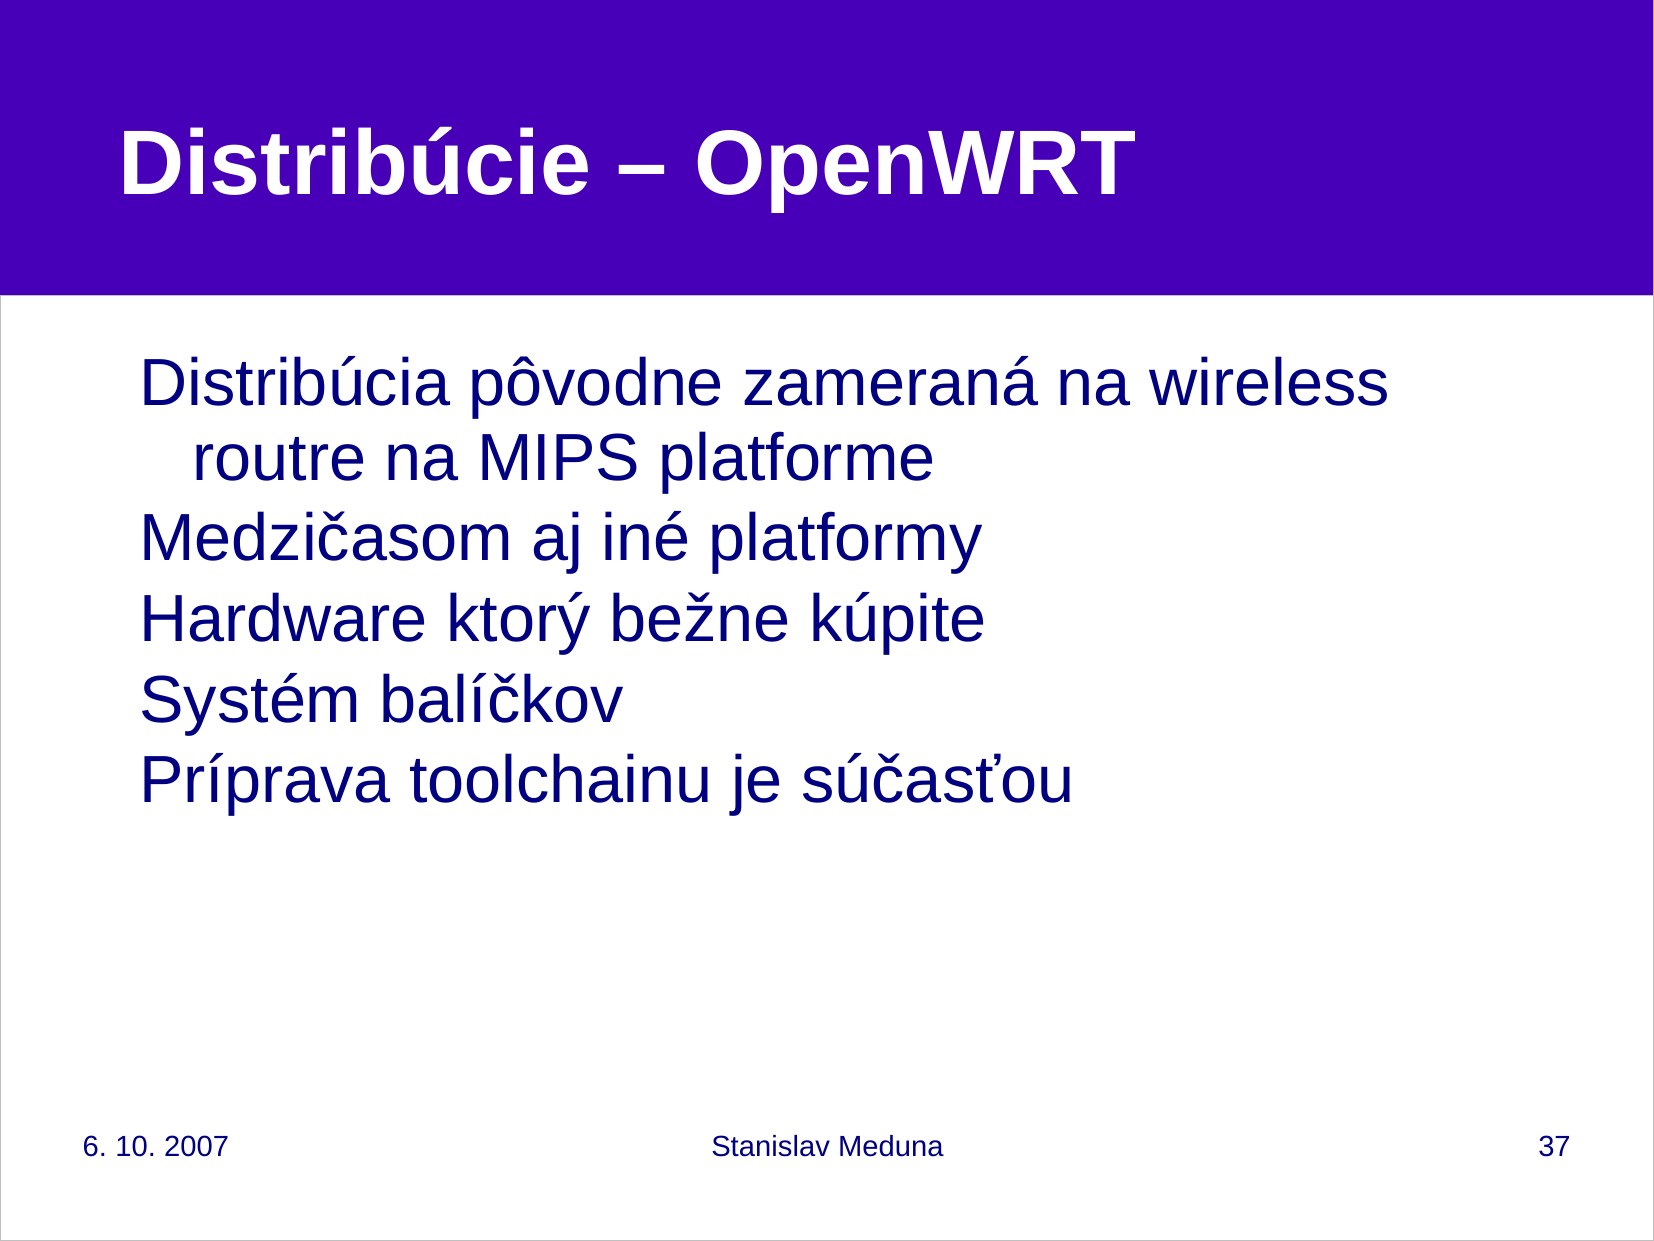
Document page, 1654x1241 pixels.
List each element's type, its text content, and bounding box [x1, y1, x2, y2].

list Distribúcia pôvodne zameraná na wireless routre na MIPS platforme Medzičasom aj iné platformy Hardware ktorý bežne kúpite Systém balíčkov Príprava toolchainu je súčasťou [121, 344, 1534, 1112]
title Distribúcie – OpenWRT [118, 66, 1595, 259]
